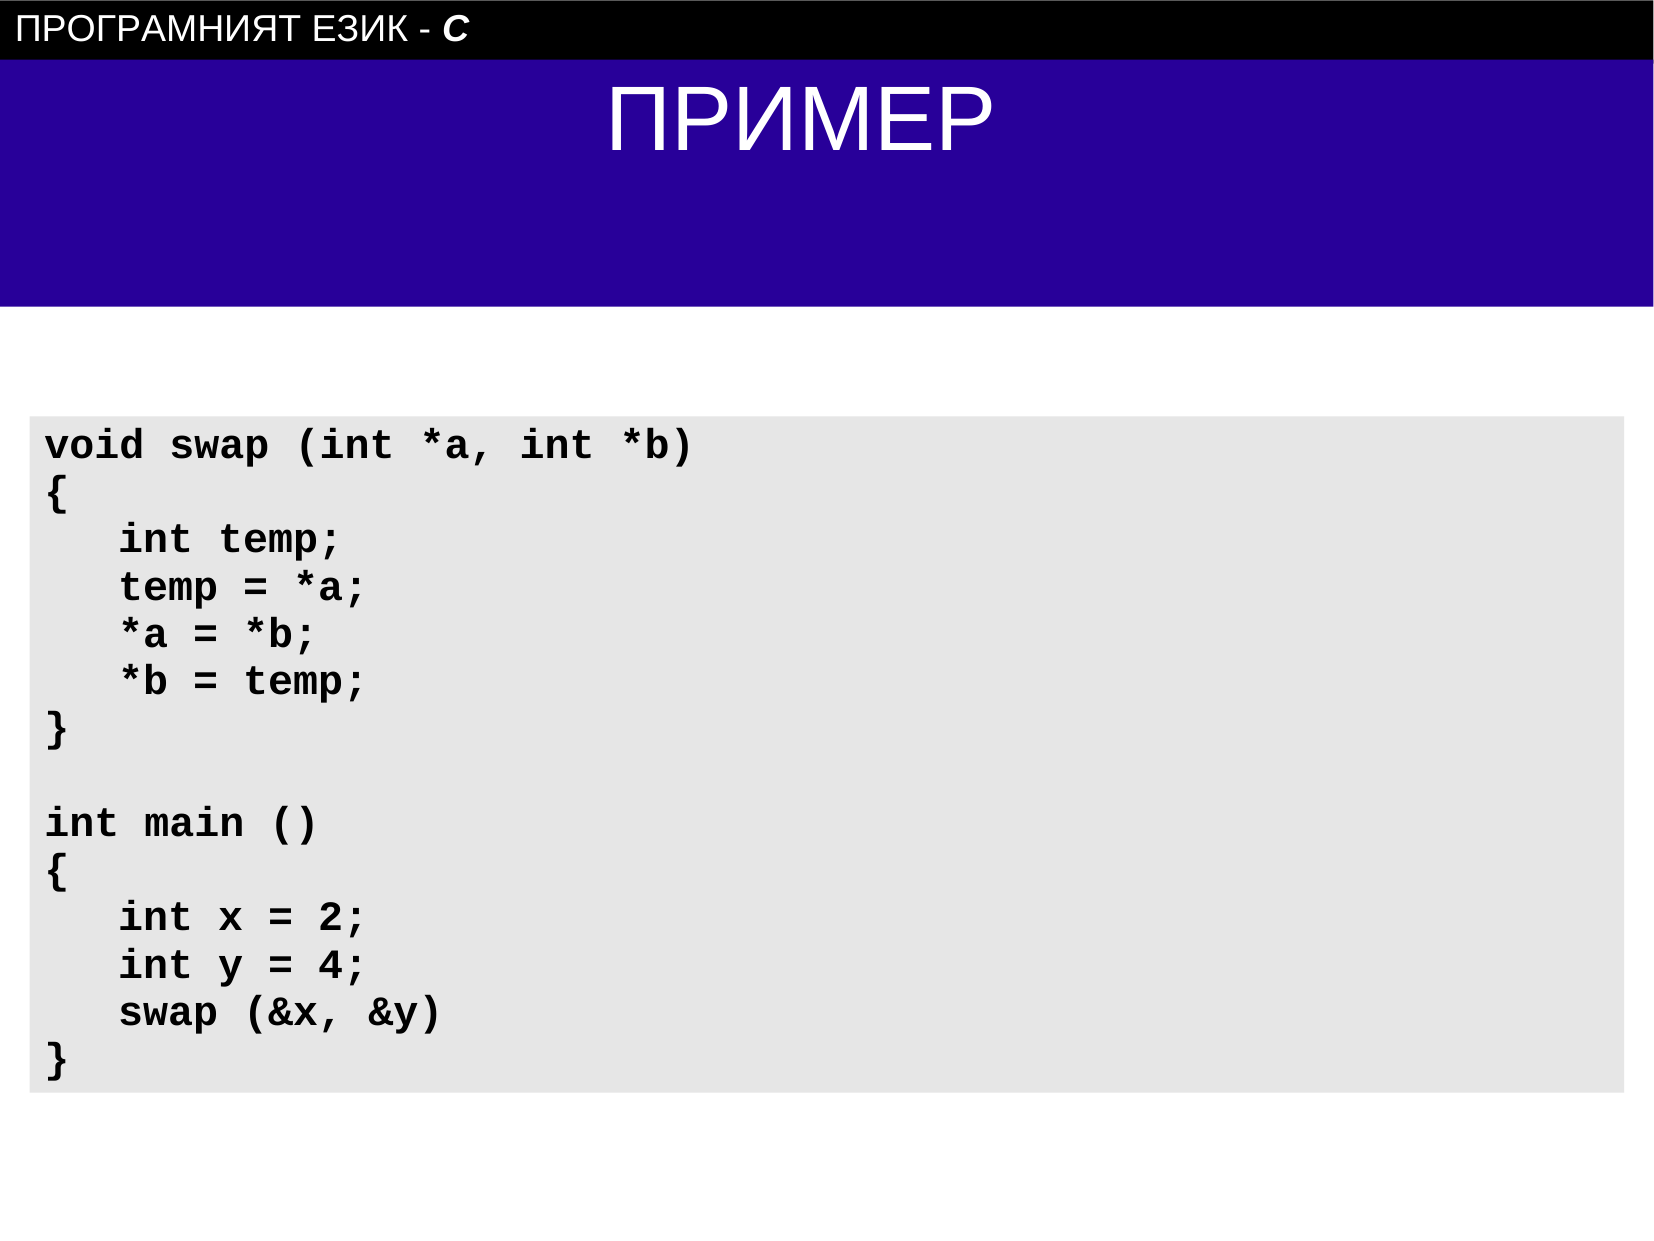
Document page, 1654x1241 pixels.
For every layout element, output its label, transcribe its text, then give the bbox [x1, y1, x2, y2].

text_box void swap (int *a, int *b) { int temp; temp = *a; *a = *b; *b = temp; } int main () { int x = 2; int y = 4; swap (&x, &y) } [29, 416, 1625, 1072]
text_box ПРИМЕР [0, 59, 1654, 307]
text_box ПРОГРАМНИЯT ЕЗИК - С [0, 0, 1654, 59]
